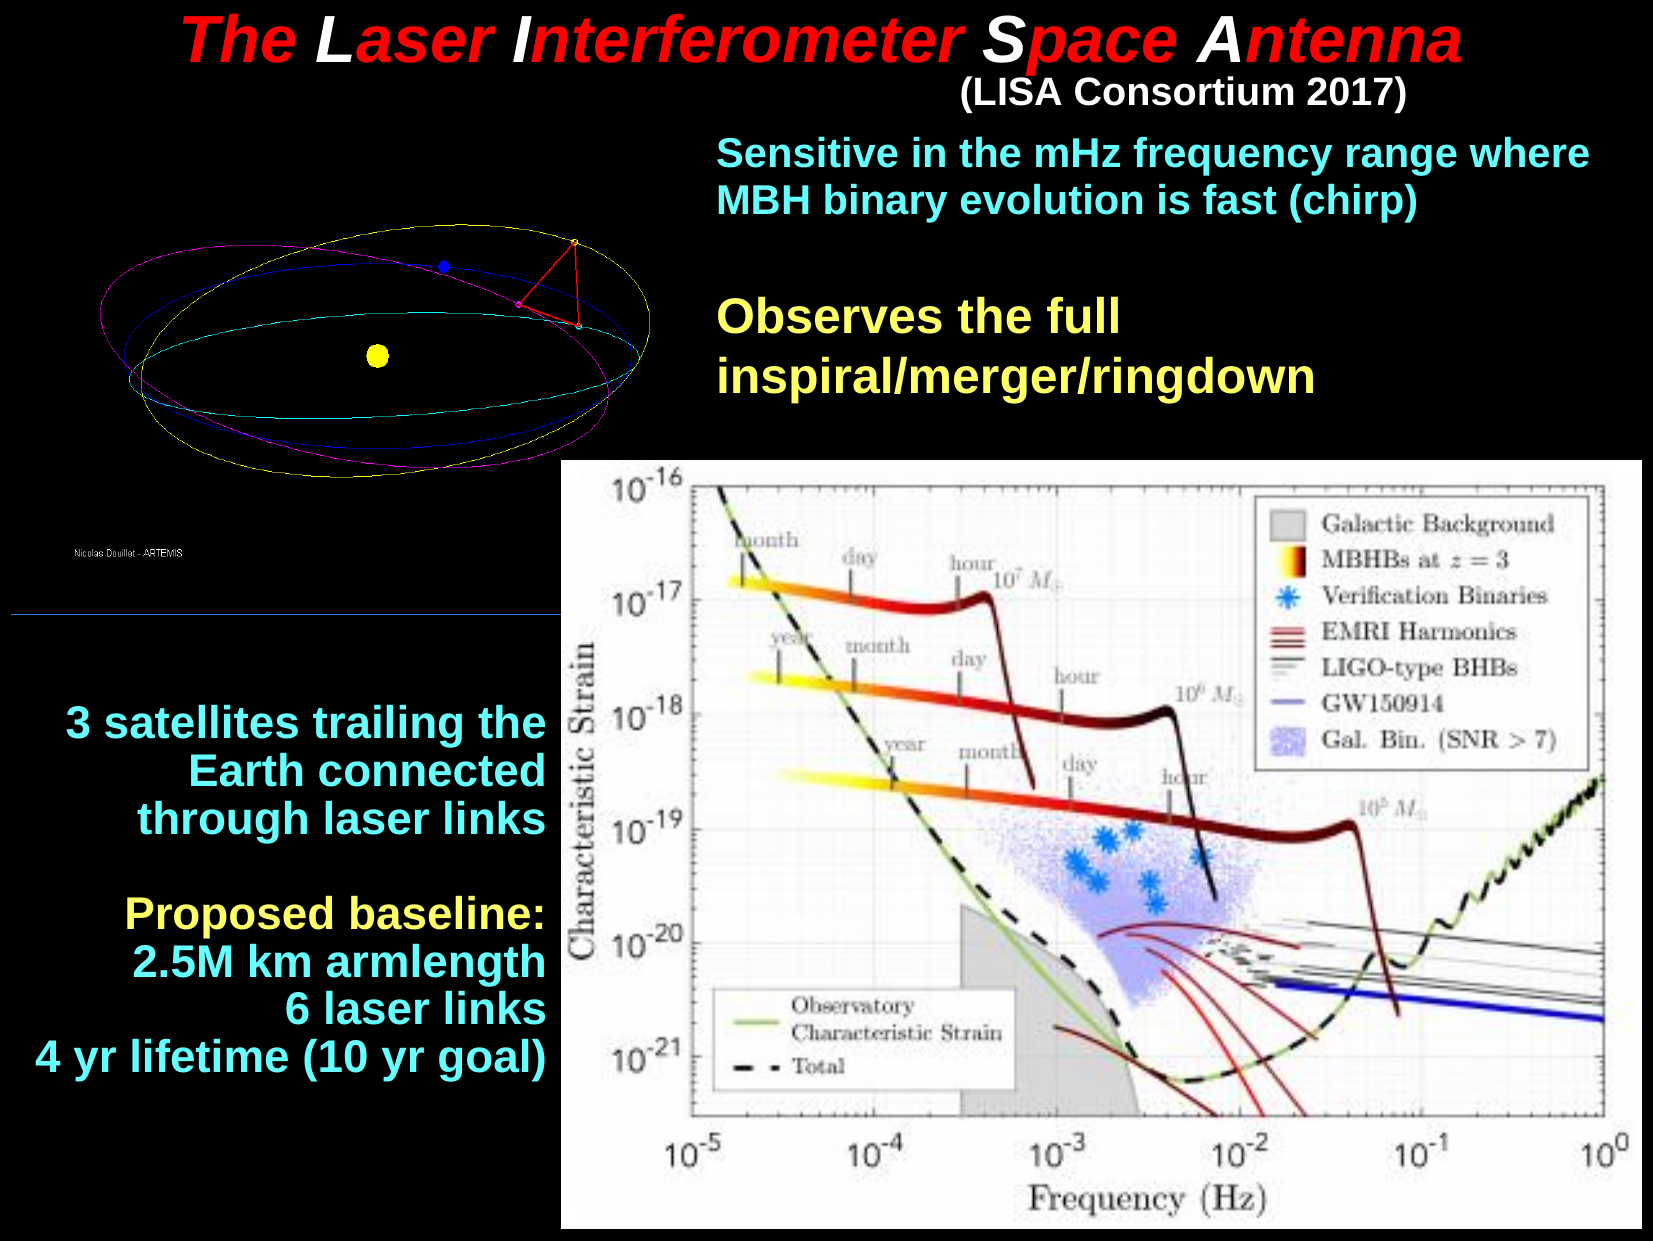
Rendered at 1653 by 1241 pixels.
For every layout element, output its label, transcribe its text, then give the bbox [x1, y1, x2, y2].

text_box The Laser Interferometer Space Antenna [143, 9, 1483, 76]
text_box Sensitive in the mHz frequency range where MBH binary evolution is fast (chirp) Observes the full inspiral/merger/ringdown [709, 120, 1626, 422]
text_box (LISA Consortium 2017) [944, 52, 1477, 121]
picture [11, 113, 1642, 1229]
text_box 3 satellites trailing the Earth connected through laser links Proposed baseline: 2.5M km armlength 6 laser links 4 yr lifetime (10 yr goal) [0, 692, 562, 1232]
